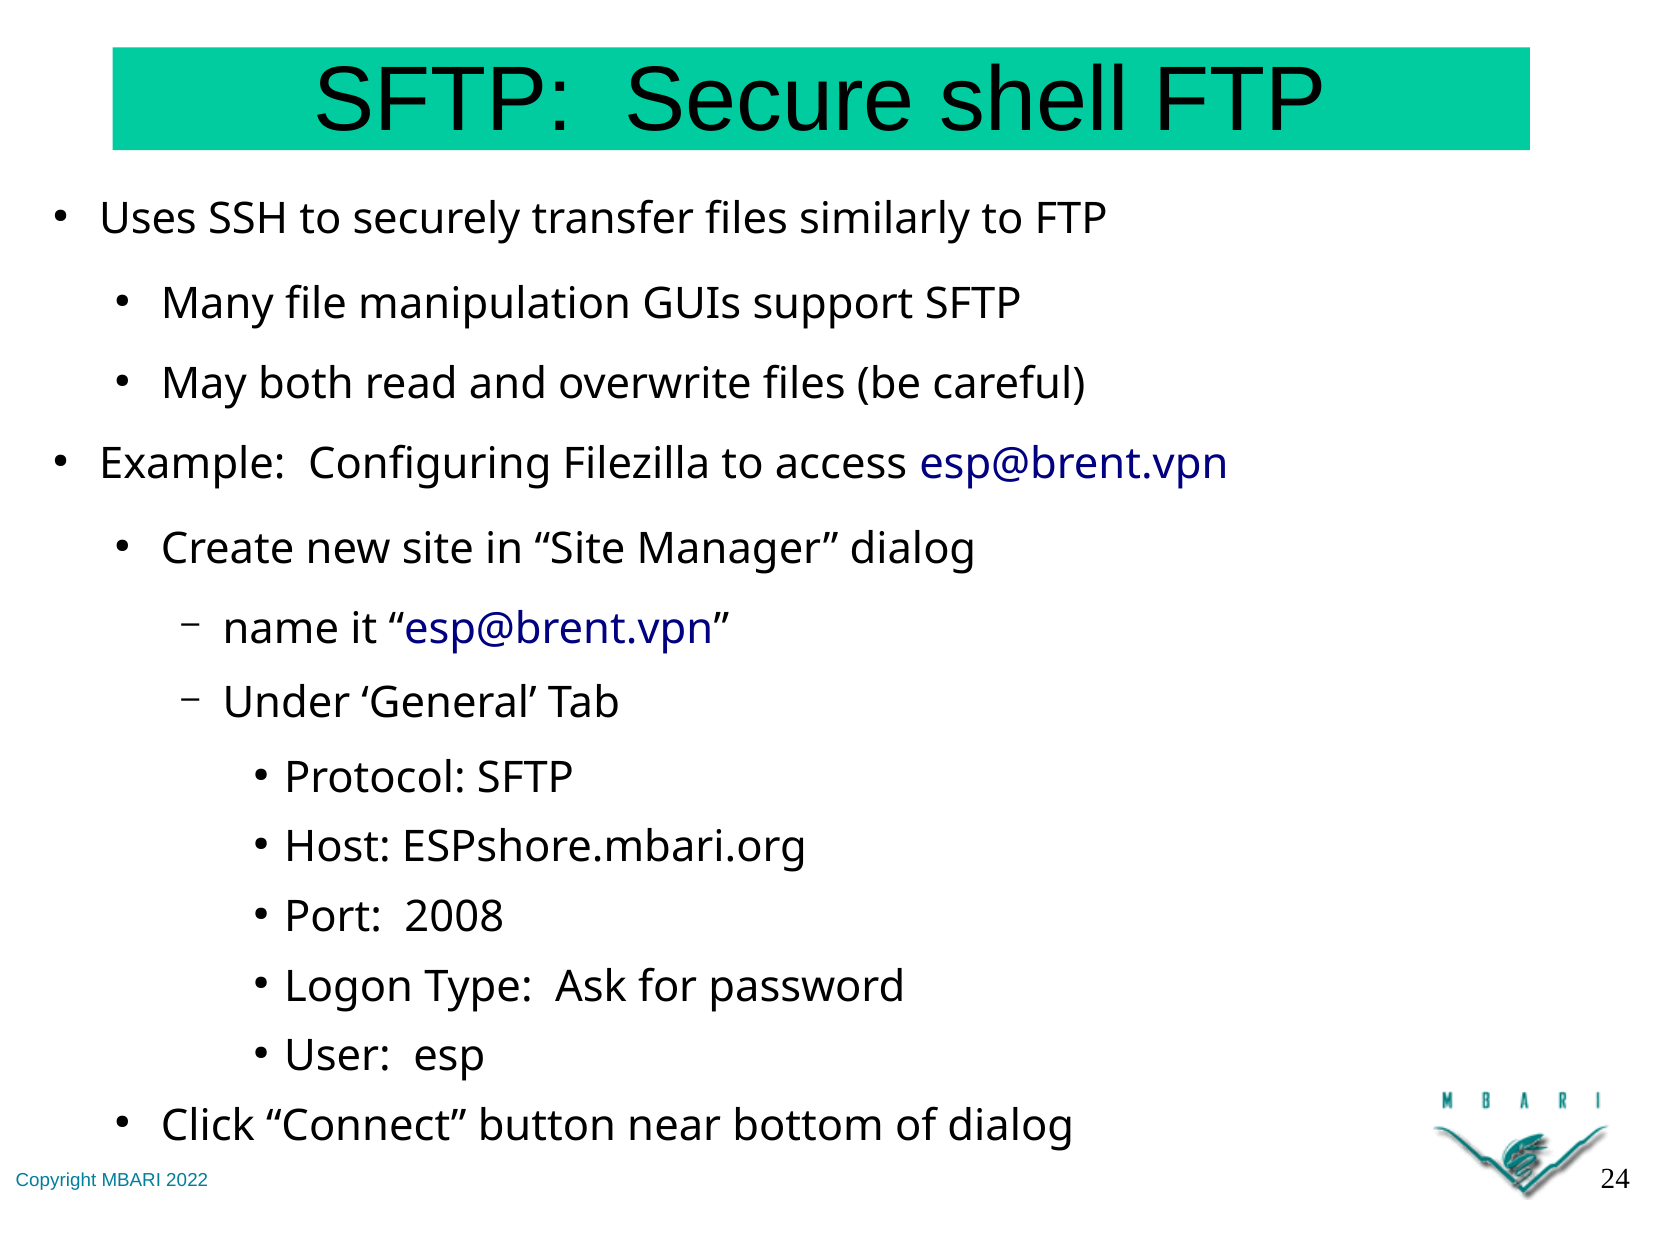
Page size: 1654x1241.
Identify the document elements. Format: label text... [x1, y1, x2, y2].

picture [1426, 1163, 1613, 1200]
title SFTP: Secure shell FTP [112, 47, 1530, 151]
list Uses SSH to securely transfer files similarly to FTP Many file manipulation GUIs support SFTP May both read and overwrite files (be careful) Example: Configuring Filezilla to access esp@brent.vpn Create new site in “Site Manager” dialog name it “esp@brent.vpn” Under ‘General’ Tab Protocol: SFTP Host: ESPshore.mbari.org Port: 2008 Logon Type: Ask for password User: esp Click “Connect” button near bottom of dialog [37, 187, 1613, 1163]
